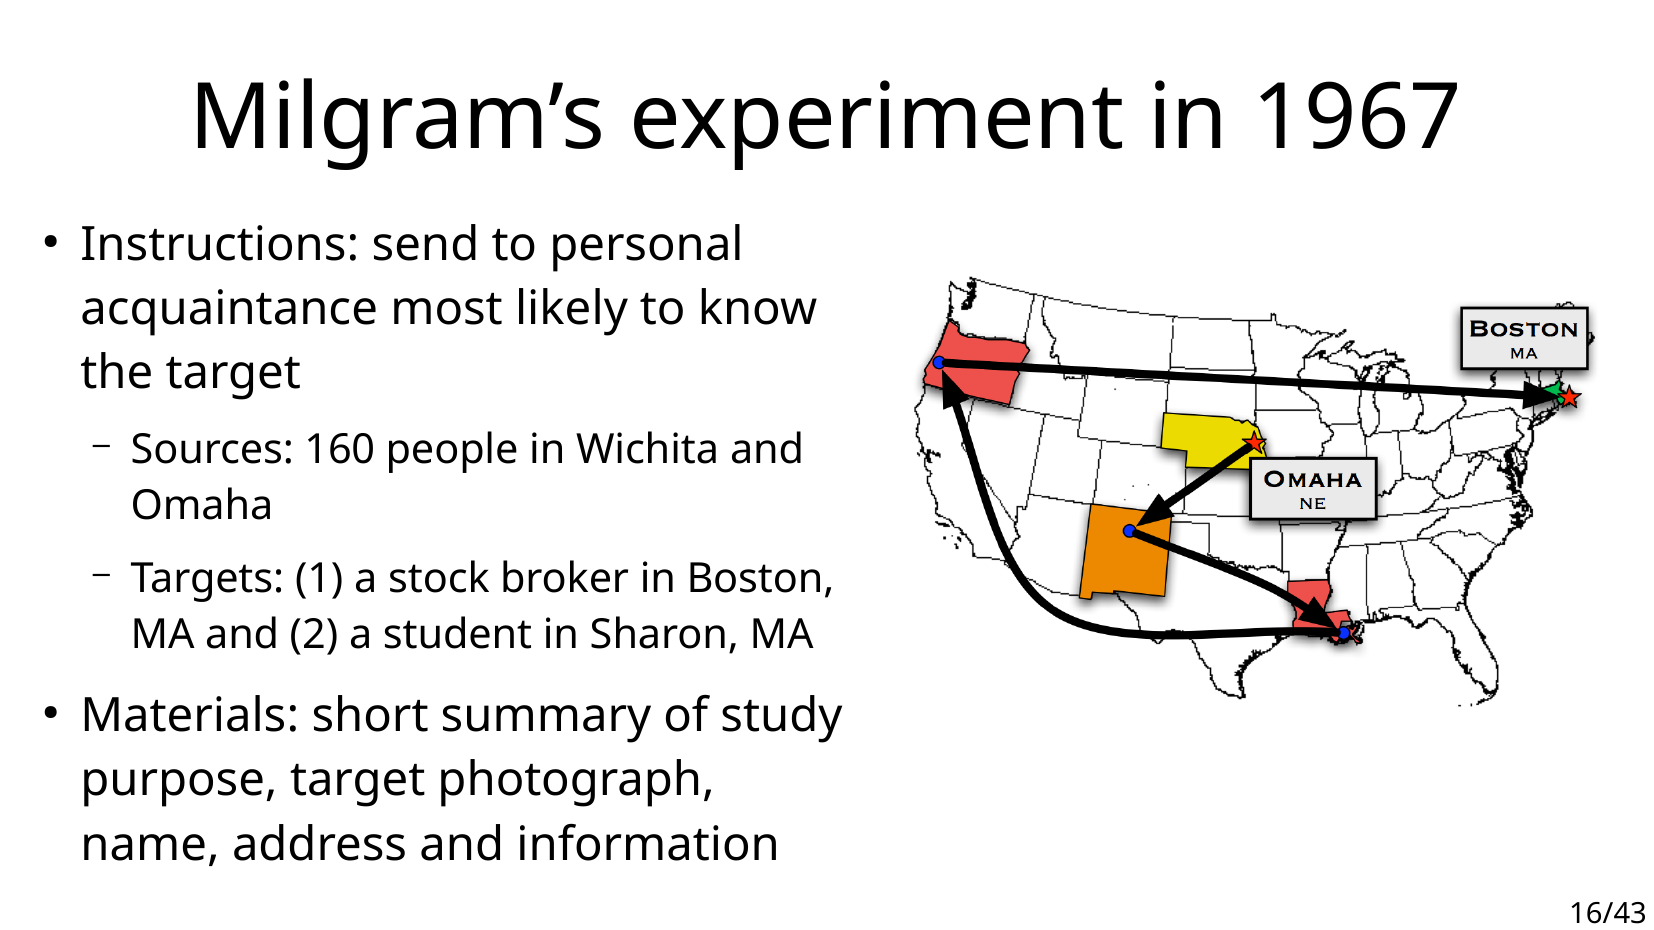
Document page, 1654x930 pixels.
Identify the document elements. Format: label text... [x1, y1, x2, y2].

title Milgram’s experiment in 1967 [82, 1, 1571, 225]
list Instructions: send to personal acquaintance most likely to know the target Sources: 160 people in Wichita and Omaha Targets: (1) a stock broker in Boston, MA and (2) a student in Sharon, MA Materials: short summary of study purpose, target photograph, name, address and information [30, 209, 856, 901]
picture [885, 213, 1614, 721]
